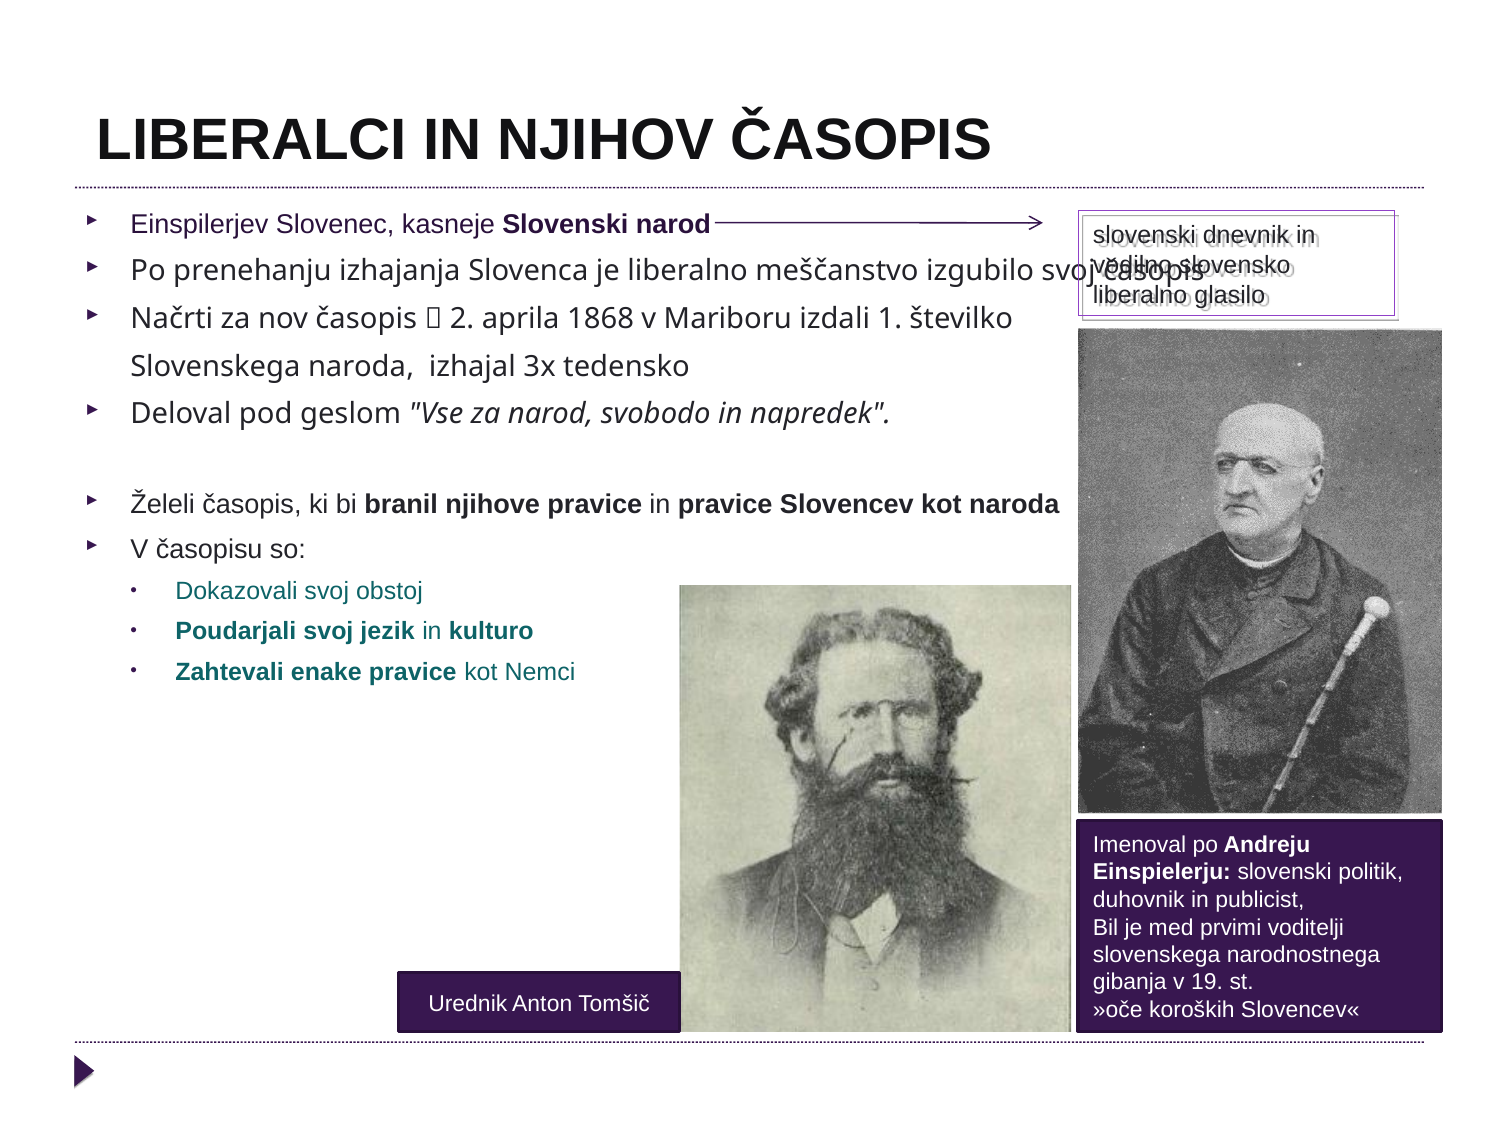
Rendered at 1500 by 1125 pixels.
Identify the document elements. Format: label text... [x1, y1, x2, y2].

picture [679, 585, 1072, 1032]
list Einspilerjev Slovenec, kasneje Slovenski narod Po prenehanju izhajanja Slovenca je liberalno meščanstvo izgubilo svoj časopis Načrti za nov časopis  2. aprila 1868 v Mariboru izdali 1. številko Slovenskega naroda, izhajal 3x tedensko Deloval pod geslom "Vse za narod, svobodo in napredek". Želeli časopis, ki bi branil njihove pravice in pravice Slovencev kot naroda V časopisu so: Dokazovali svoj obstoj Poudarjali svoj jezik in kulturo Zahtevali enake pravice kot Nemci [70, 199, 1421, 1022]
text_box LIBERALCI IN NJIHOV ČASOPIS [81, 93, 1102, 179]
text_box slovenski dnevnik in vodilno slovensko liberalno glasilo [1078, 210, 1395, 316]
picture [1078, 328, 1442, 814]
text_box Urednik Anton Tomšič [398, 972, 680, 1032]
text_box Imenoval po Andreju Einspielerju: slovenski politik, duhovnik in publicist, Bil je med prvimi voditelji slovenskega narodnostnega gibanja v 19. st. »oče koroških Slovencev« [1078, 820, 1442, 1032]
